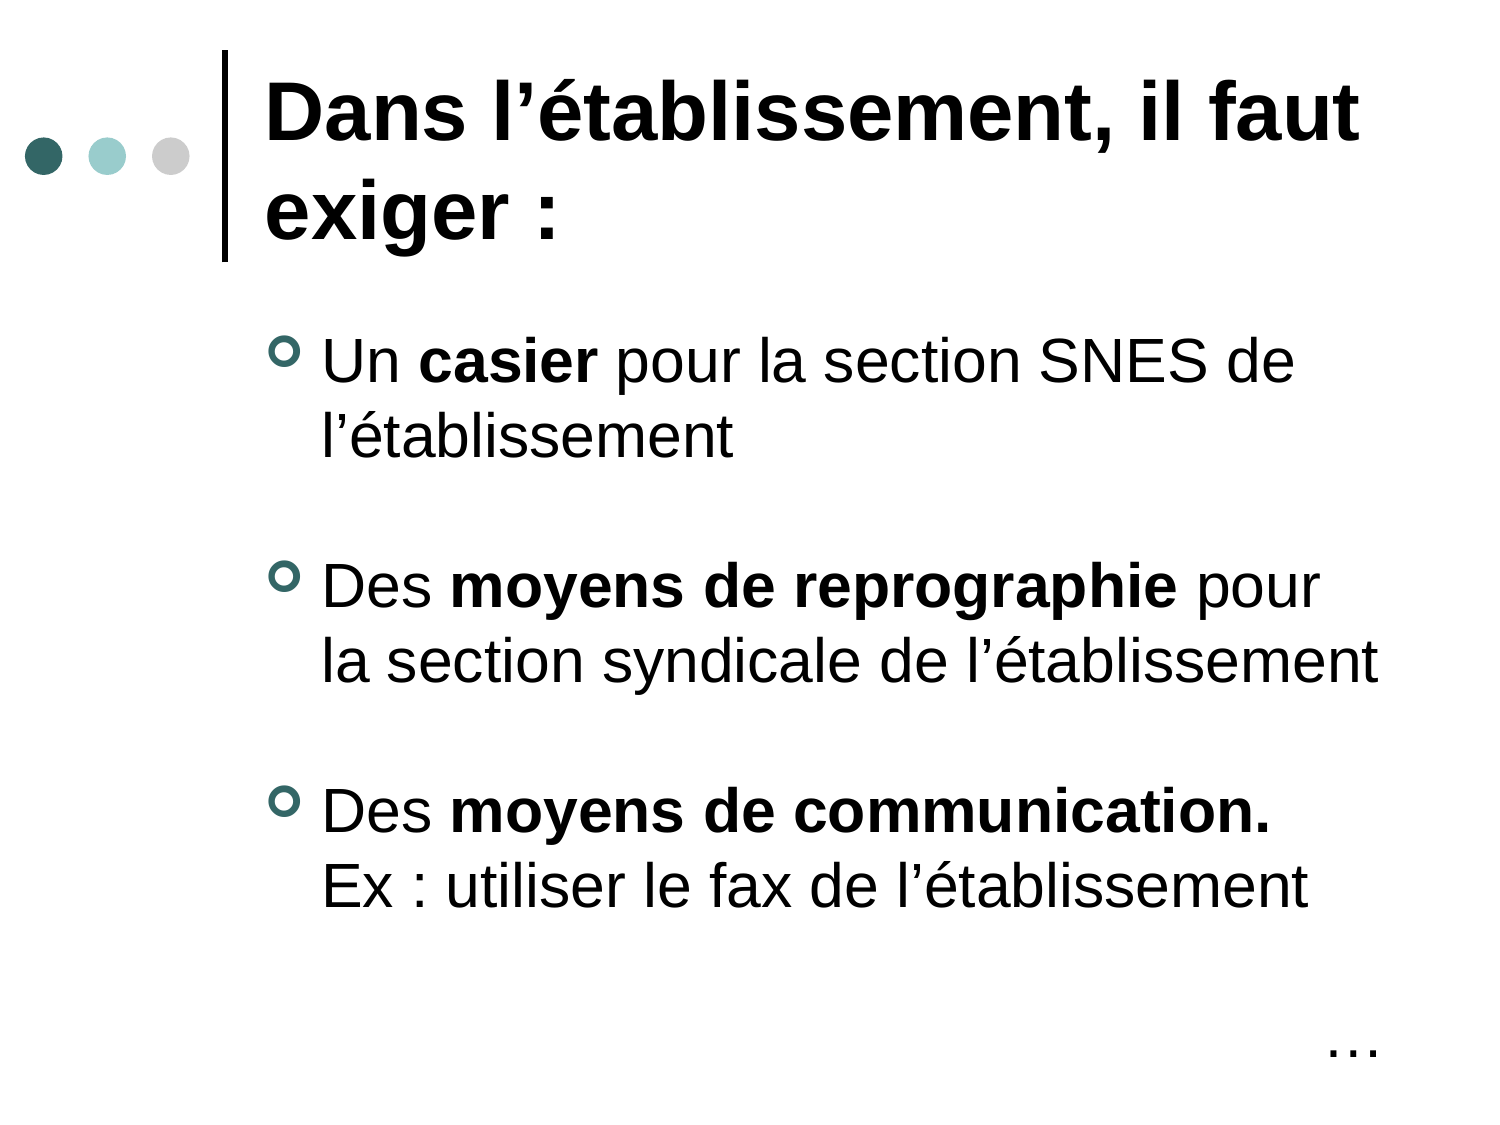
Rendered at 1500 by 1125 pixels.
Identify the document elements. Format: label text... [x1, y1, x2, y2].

title Dans l’établissement, il faut exiger : [249, 31, 1401, 282]
list Un casier pour la section SNES de l’établissement Des moyens de reprographie pour la section syndicale de l’établissement Des moyens de communication. Ex : utiliser le fax de l’établissement … [249, 312, 1401, 1078]
